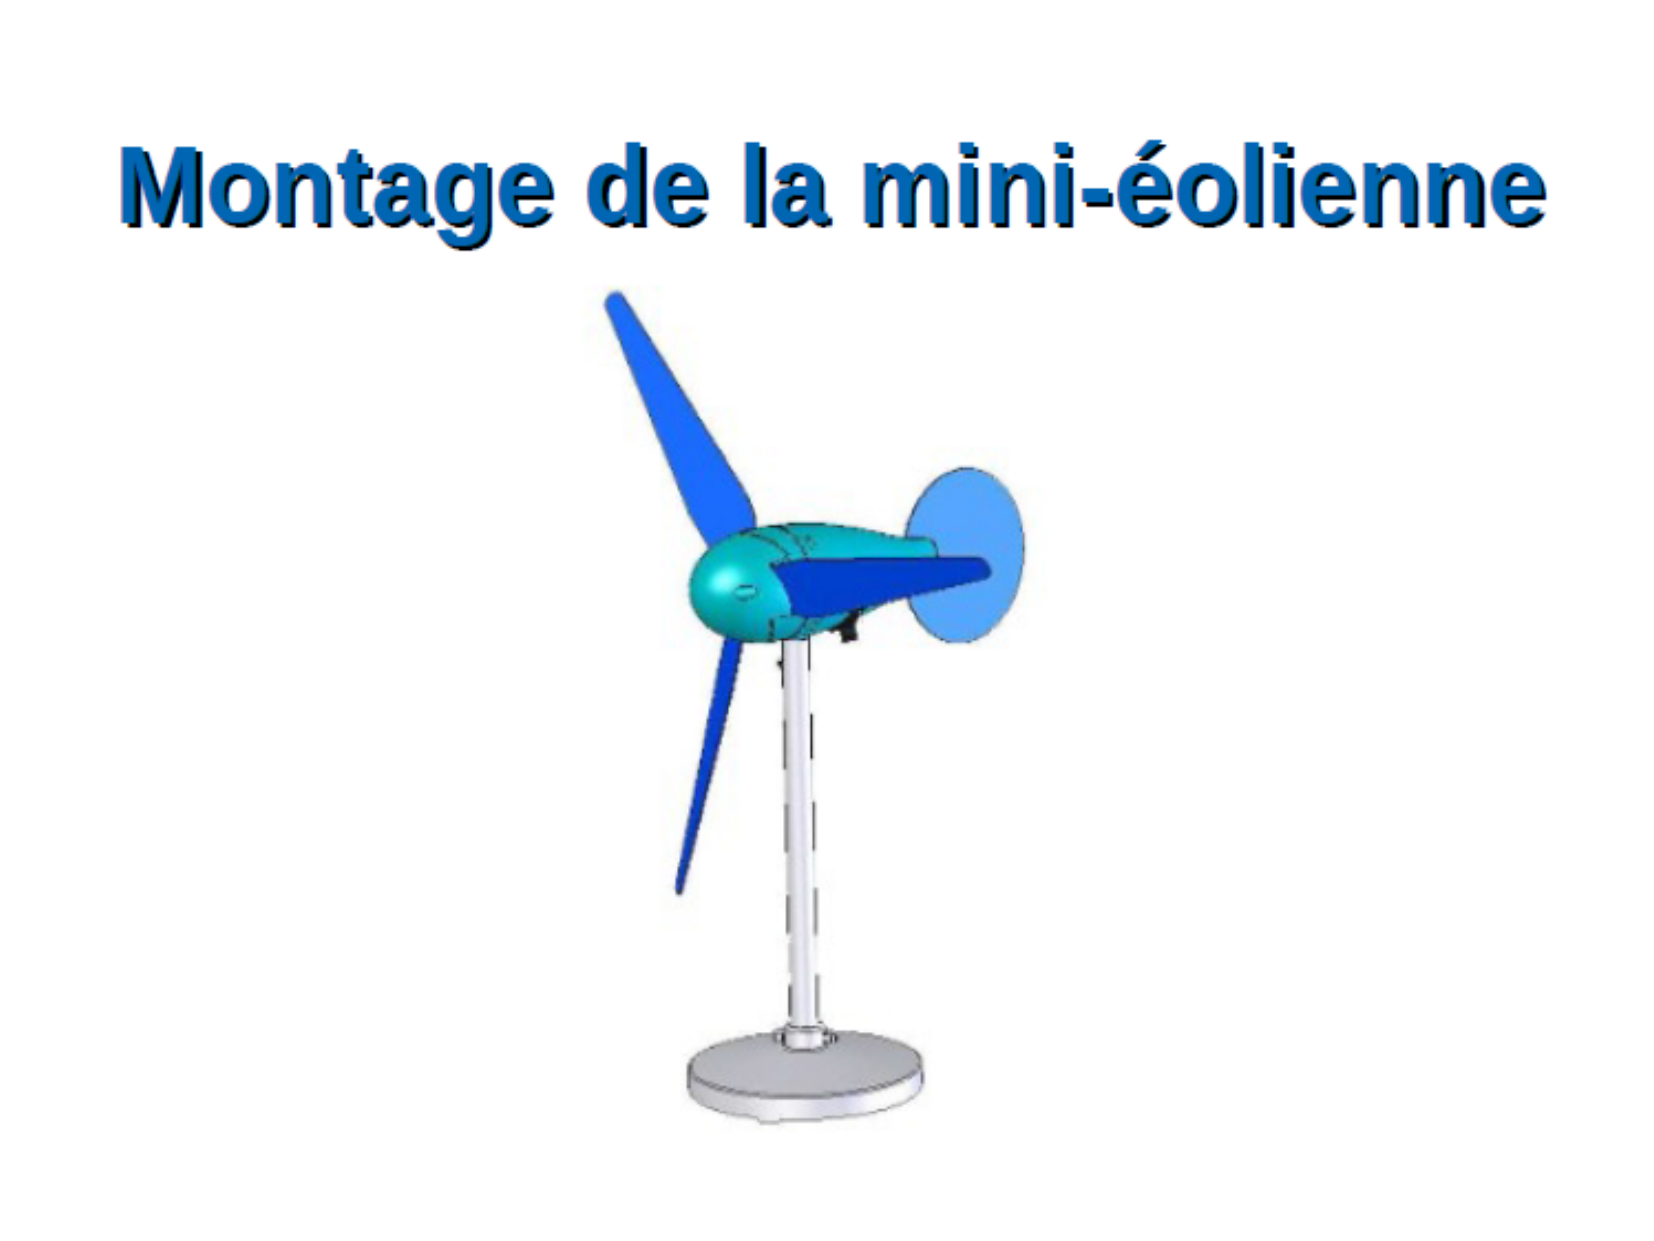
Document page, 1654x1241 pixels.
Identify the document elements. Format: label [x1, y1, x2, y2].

picture [106, 106, 1571, 1158]
